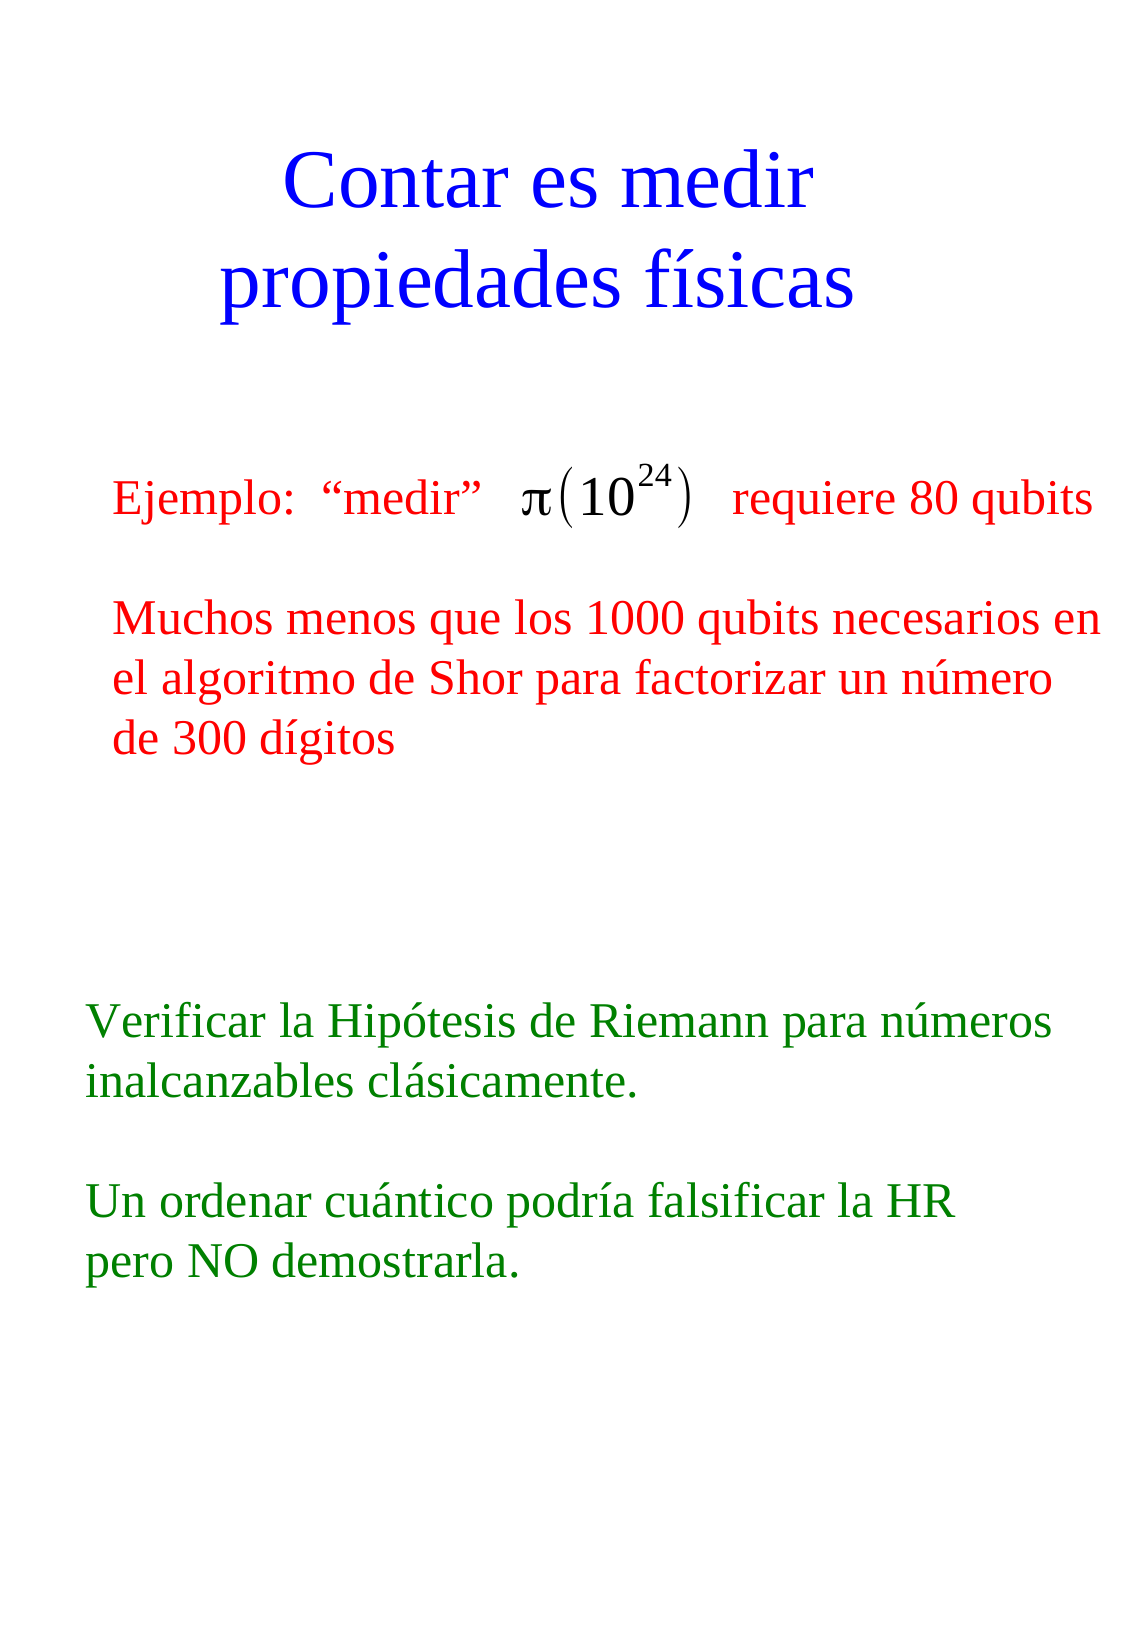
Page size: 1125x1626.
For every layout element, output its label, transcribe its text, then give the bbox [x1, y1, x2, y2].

text_box Ejemplo: “medir” requiere 80 qubits Muchos menos que los 1000 qubits necesarios en el algoritmo de Shor para factorizar un número de 300 dígitos [97, 456, 1125, 832]
title Contar es medir propiedades físicas [70, 88, 1028, 360]
chart [505, 456, 709, 532]
text_box Verificar la Hipótesis de Riemann para números inalcanzables clásicamente. Un ordenar cuántico podría falsificar la HR pero NO demostrarla. [70, 980, 1089, 1356]
